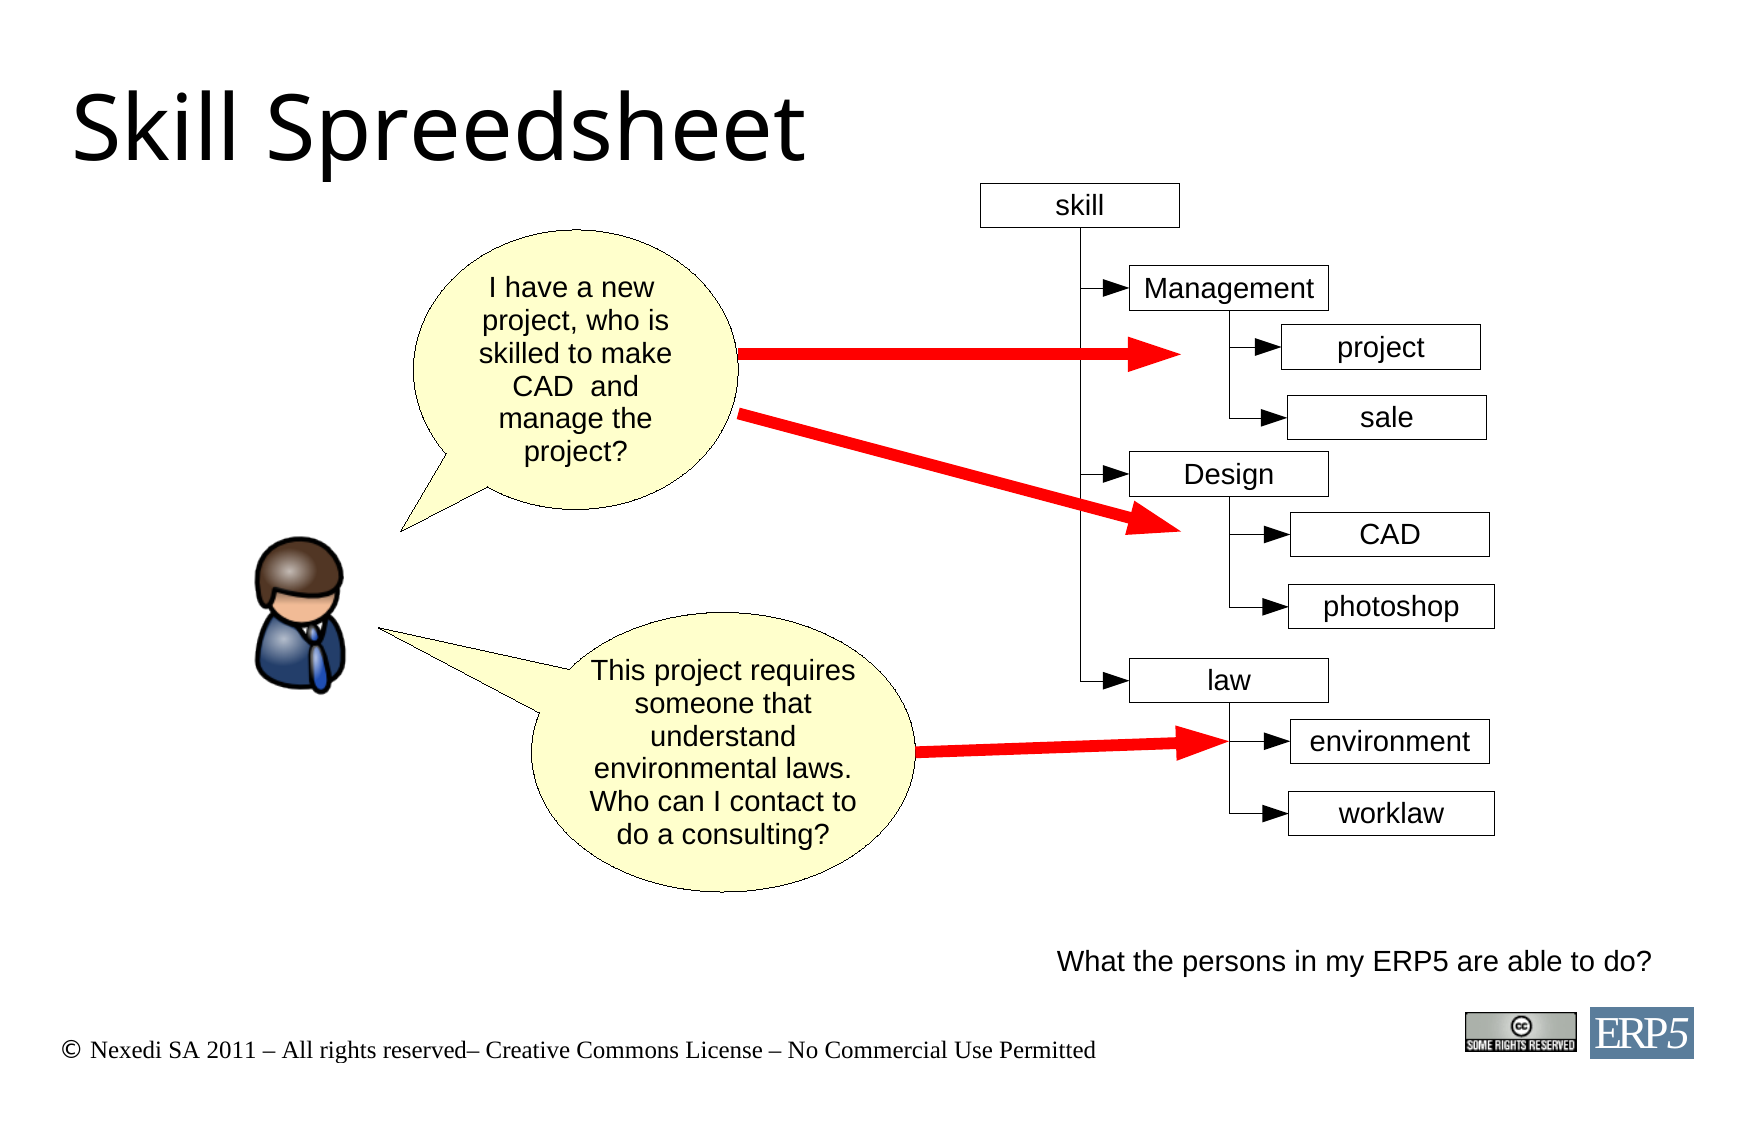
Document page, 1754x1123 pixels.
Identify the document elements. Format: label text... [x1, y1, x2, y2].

text_box law [1129, 658, 1329, 703]
text_box I have a new project, who is skilled to make CAD and manage the project? [400, 229, 739, 532]
text_box photoshop [1288, 584, 1495, 629]
text_box sale [1287, 395, 1487, 440]
text_box project [1281, 324, 1481, 370]
text_box skill [980, 183, 1180, 228]
title Skill Spreedsheet [71, 63, 1707, 187]
text_box This project requires someone that understand environmental laws. Who can I contact to do a consulting? [378, 612, 916, 893]
picture [217, 531, 384, 698]
text_box environment [1290, 719, 1490, 764]
text_box worklaw [1288, 791, 1495, 836]
text_box What the persons in my ERP5 are able to do? [1056, 944, 1654, 978]
text_box CAD [1290, 512, 1490, 557]
picture [1465, 1012, 1577, 1052]
text_box Design [1129, 451, 1329, 497]
text_box Management [1129, 265, 1329, 311]
